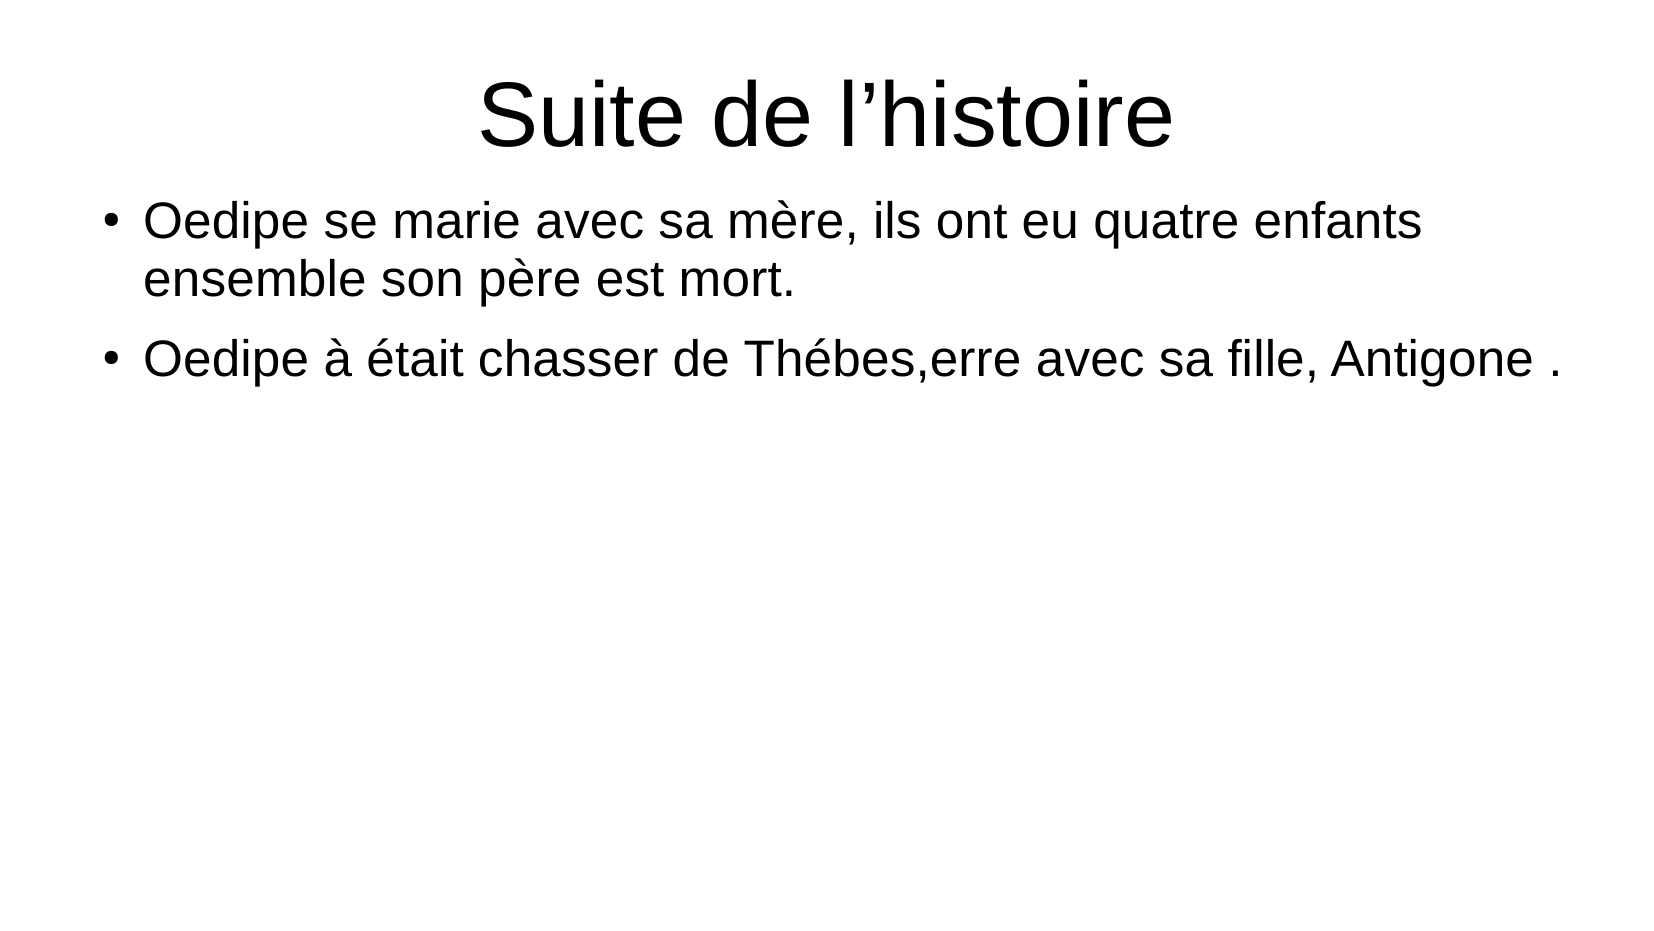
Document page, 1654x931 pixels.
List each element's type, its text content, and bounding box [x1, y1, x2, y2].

list Oedipe se marie avec sa mère, ils ont eu quatre enfants ensemble son père est mort. Oedipe à était chasser de Thébes,erre avec sa fille, Antigone . [88, 192, 1577, 732]
title Suite de l’histoire [82, 37, 1571, 193]
